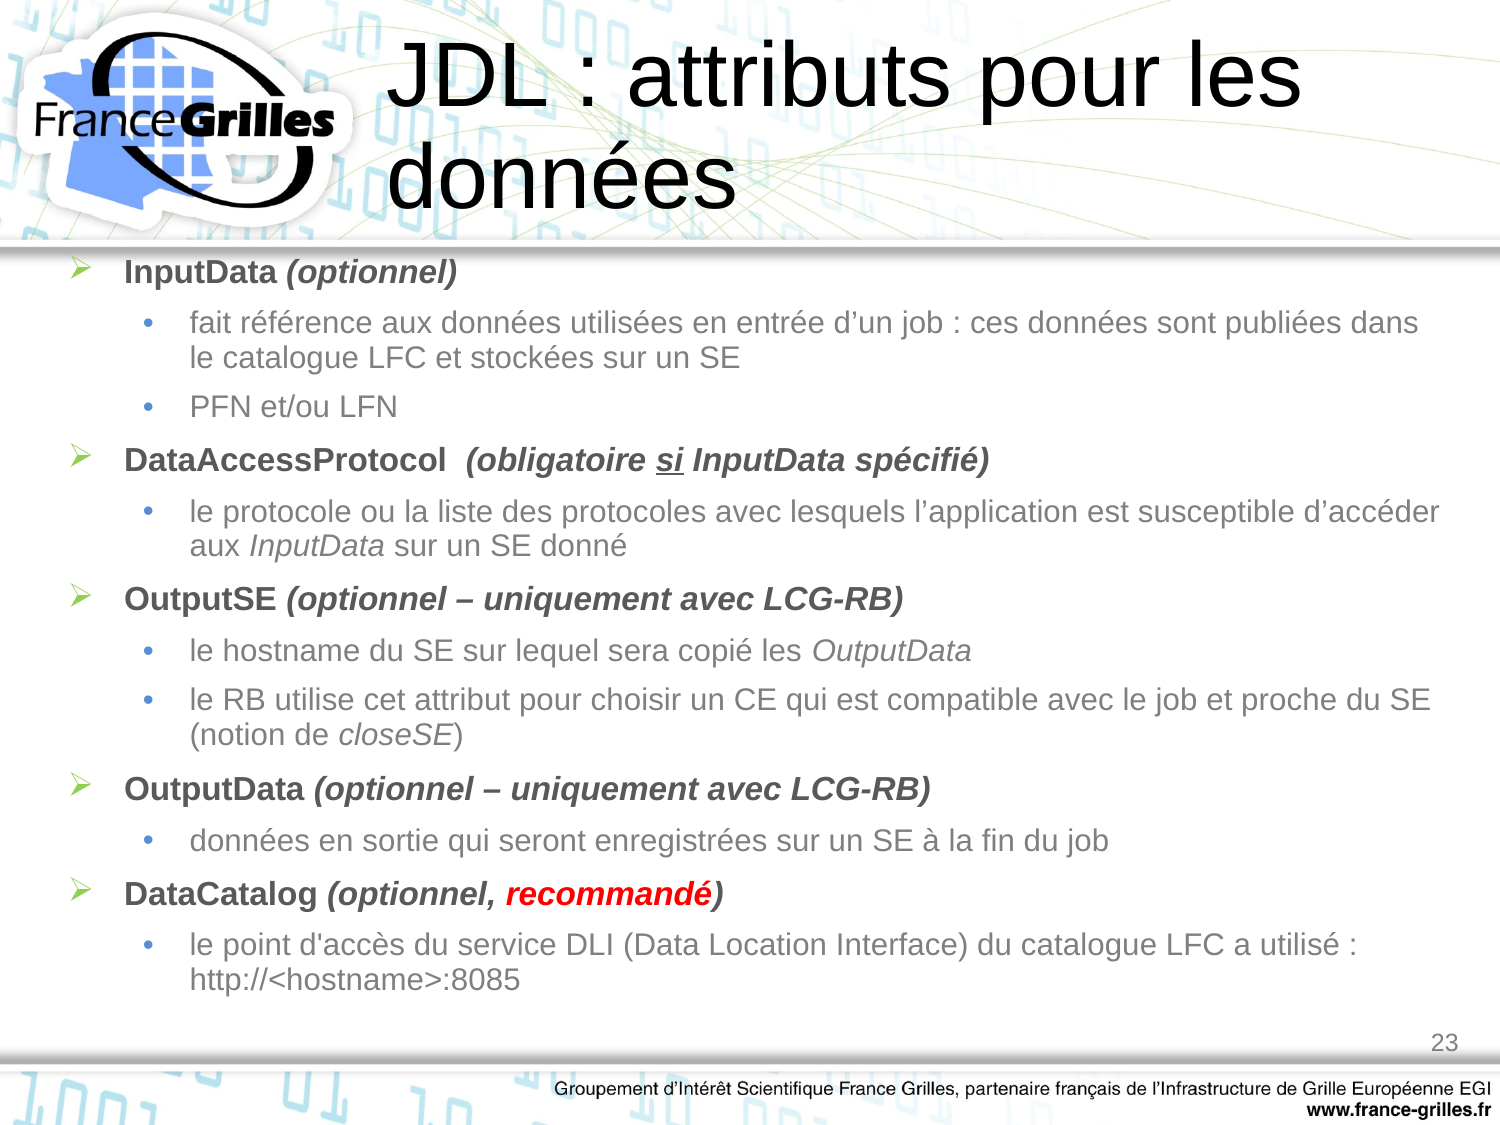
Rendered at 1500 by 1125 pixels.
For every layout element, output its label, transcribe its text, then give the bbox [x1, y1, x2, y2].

title JDL : attributs pour les données [372, 4, 1459, 244]
list InputData (optionnel)‏ fait référence aux données utilisées en entrée d’un job : ces données sont publiées dans le catalogue LFC et stockées sur un SE PFN et/ou LFN DataAccessProtocol (obligatoire si InputData spécifié)‏ le protocole ou la liste des protocoles avec lesquels l’application est susceptible d’accéder aux InputData sur un SE donné OutputSE (optionnel – uniquement avec LCG-RB)‏ le hostname du SE sur lequel sera copié les OutputData le RB utilise cet attribut pour choisir un CE qui est compatible avec le job et proche du SE (notion de closeSE)‏ OutputData (optionnel – uniquement avec LCG-RB)‏ données en sortie qui seront enregistrées sur un SE à la fin du job DataCatalog (optionnel, recommandé)‏ le point d'accès du service DLI (Data Location Interface) du catalogue LFC a utilisé : http://<hostname>:8085 [53, 244, 1459, 1076]
picture [0, 0, 1500, 1125]
